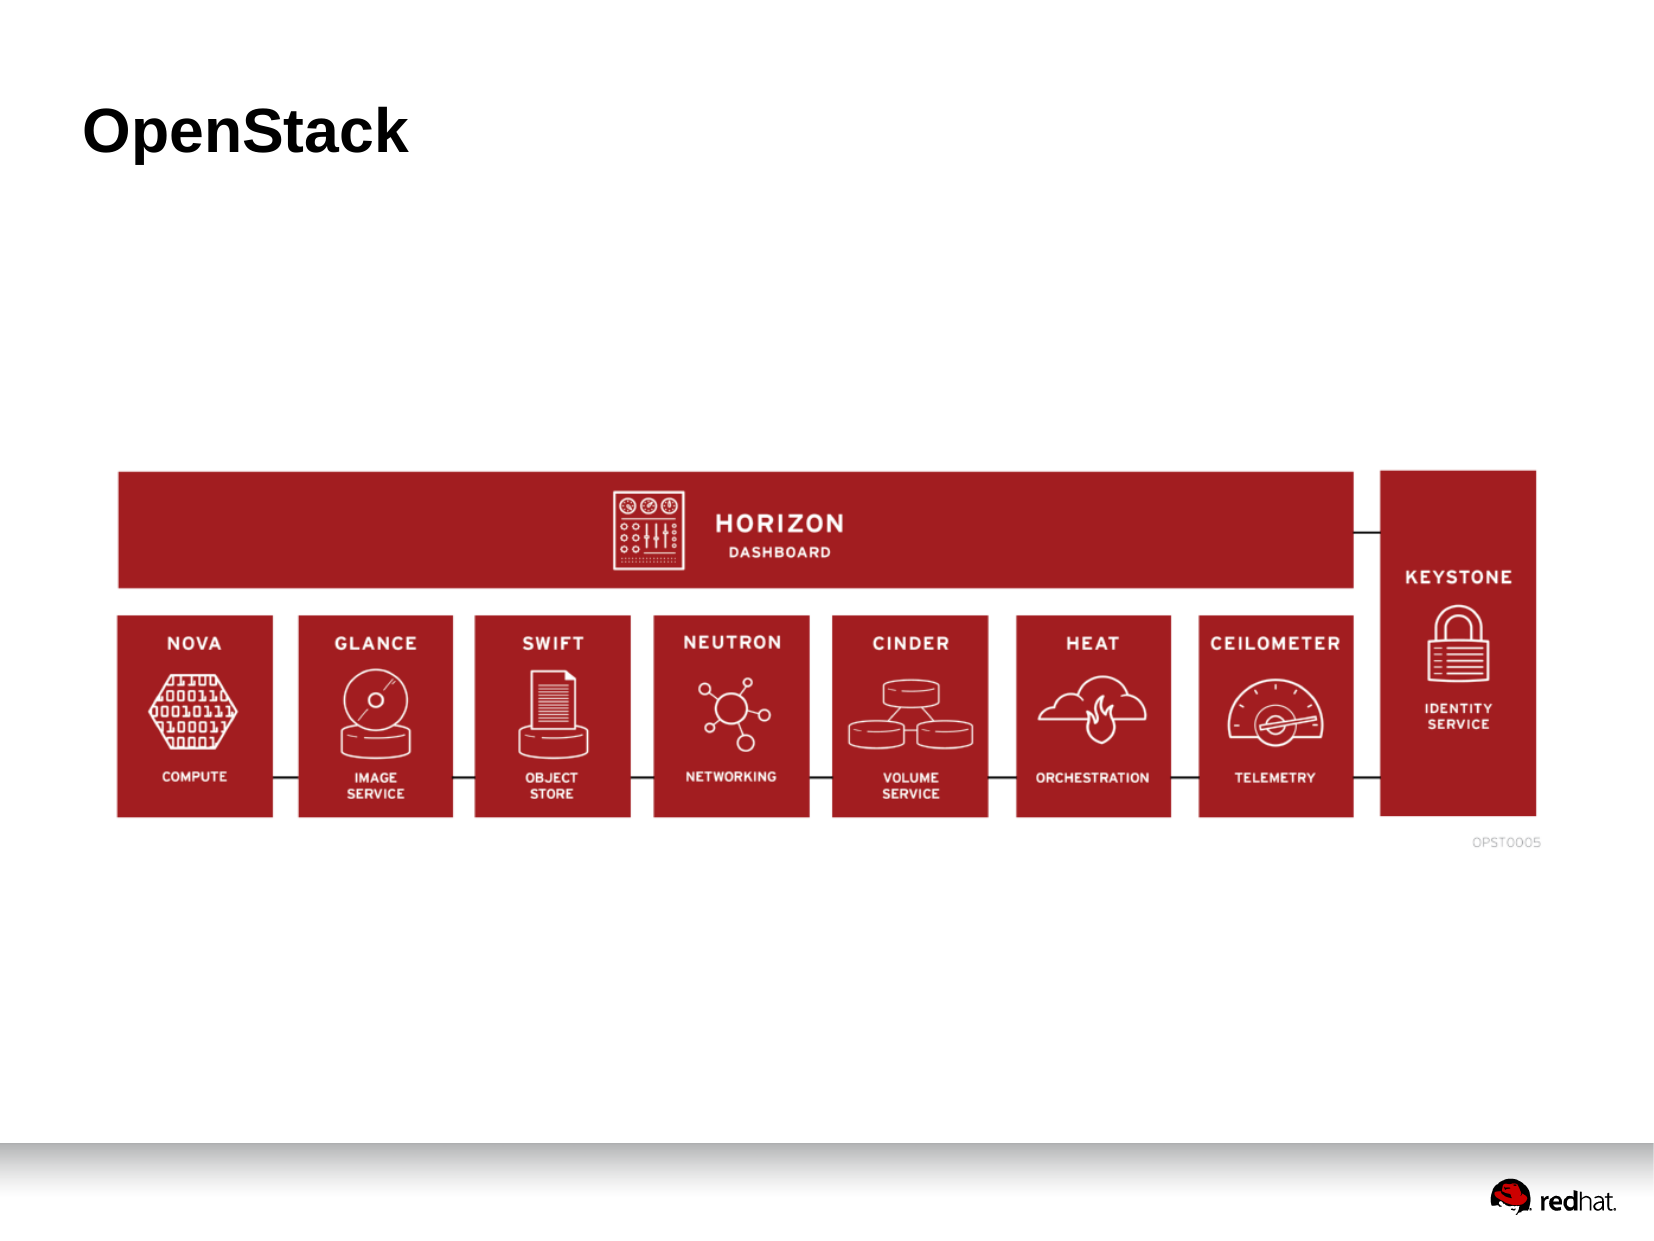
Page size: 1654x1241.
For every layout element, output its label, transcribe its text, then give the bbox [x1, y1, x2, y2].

title OpenStack [82, 37, 1571, 225]
picture [75, 440, 1592, 877]
picture [0, 1143, 1654, 1241]
